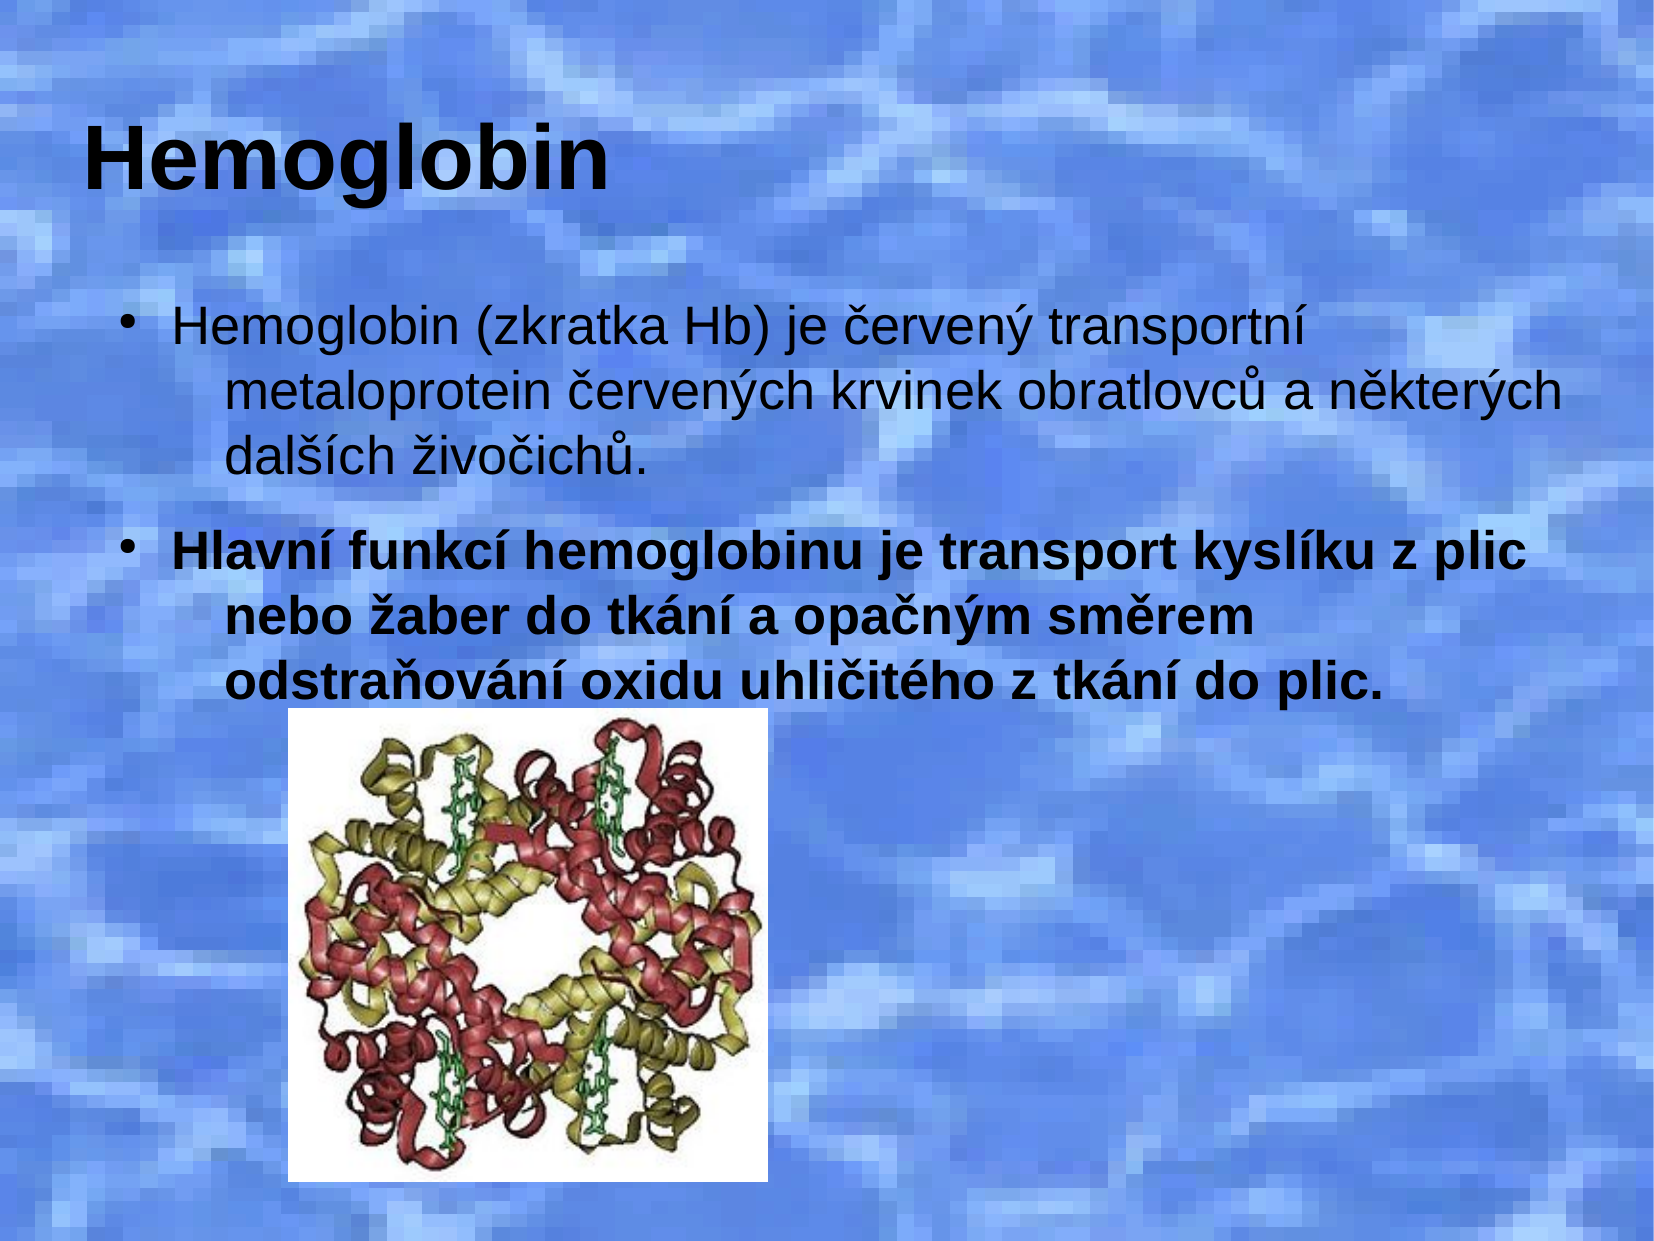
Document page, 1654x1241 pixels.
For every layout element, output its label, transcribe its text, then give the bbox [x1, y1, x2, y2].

title Hemoglobin [82, 49, 1571, 257]
picture [288, 708, 768, 1182]
list Hemoglobin (zkratka Hb) je červený transportní metaloprotein červených krvinek obratlovců a některých dalších živočichů. Hlavní funkcí hemoglobinu je transport kyslíku z plic nebo žaber do tkání a opačným směrem odstraňování oxidu uhličitého z tkání do plic. [82, 290, 1571, 1109]
